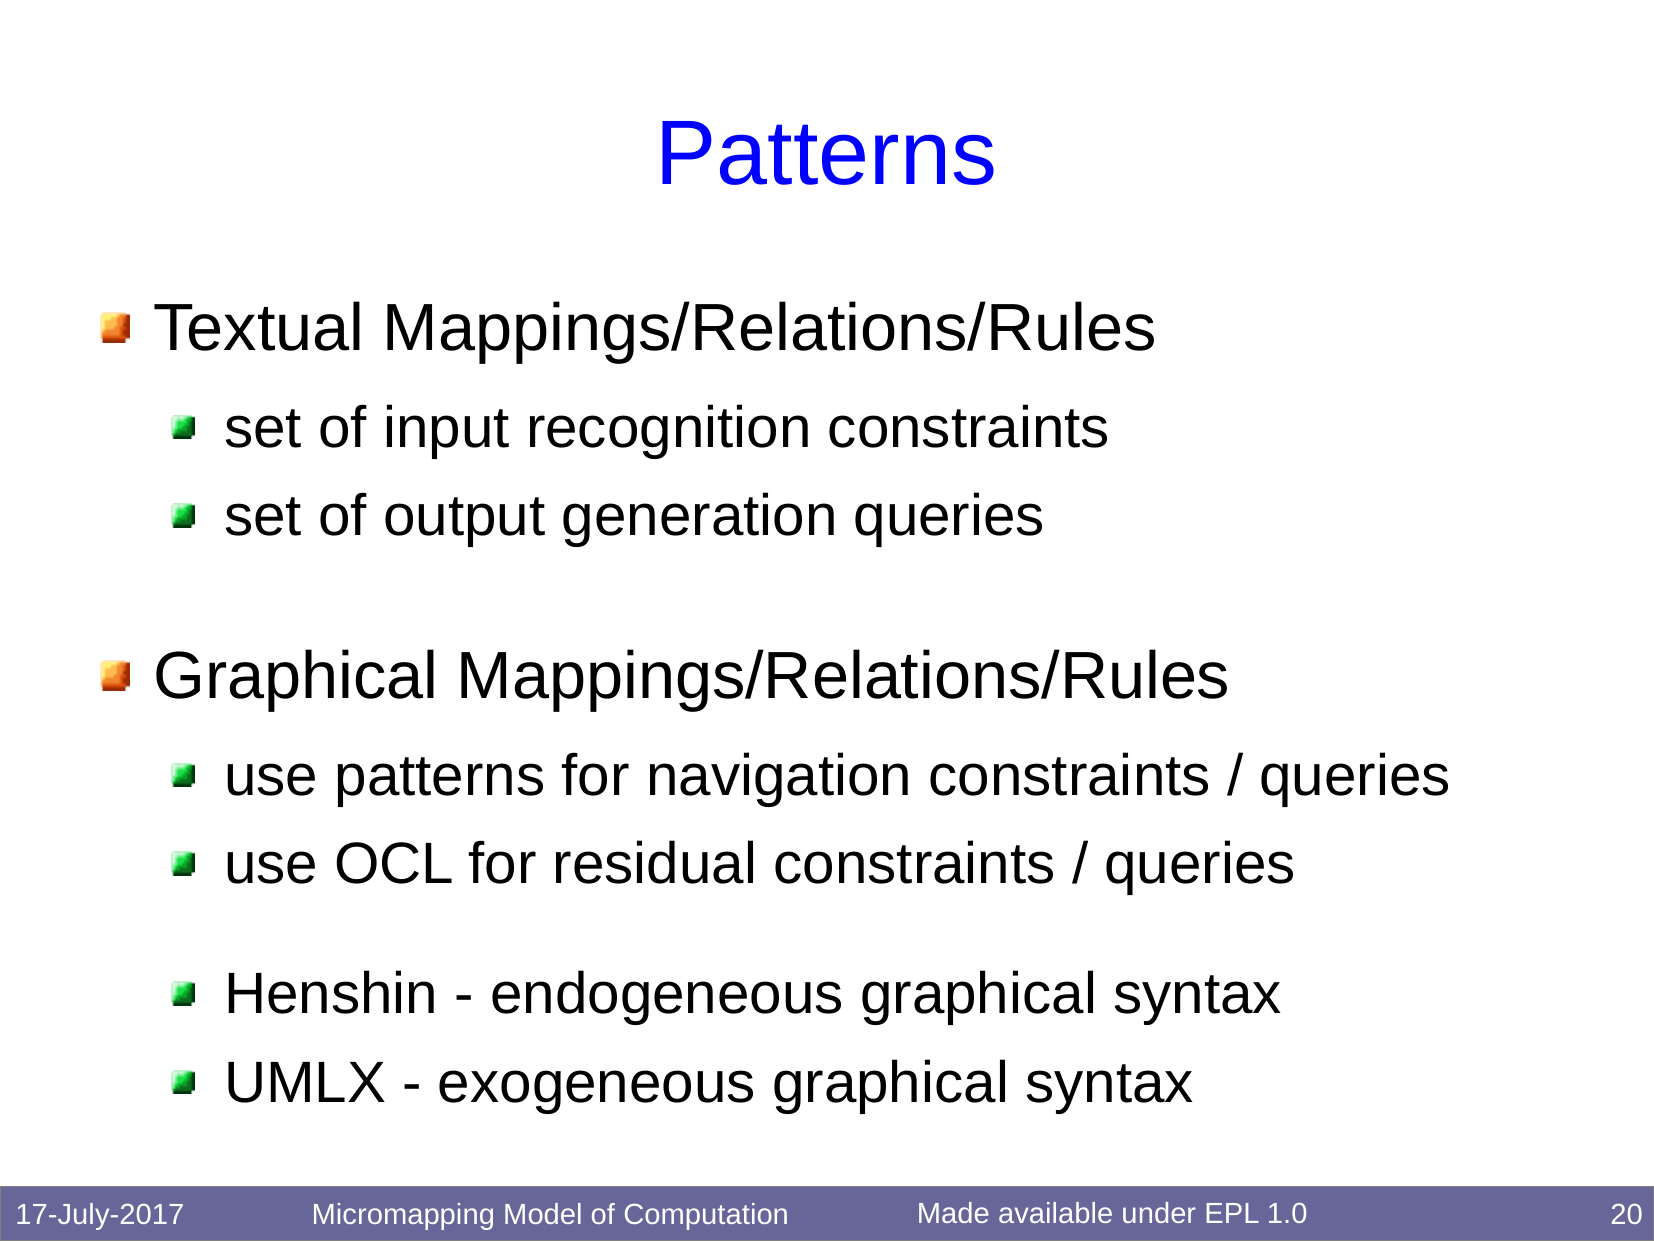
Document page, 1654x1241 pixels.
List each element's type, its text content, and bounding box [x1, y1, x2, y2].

list Textual Mappings/Relations/Rules set of input recognition constraints set of output generation queries Graphical Mappings/Relations/Rules use patterns for navigation constraints / queries use OCL for residual constraints / queries Henshin - endogeneous graphical syntax UMLX - exogeneous graphical syntax [82, 290, 1571, 1114]
title Patterns [82, 49, 1571, 257]
